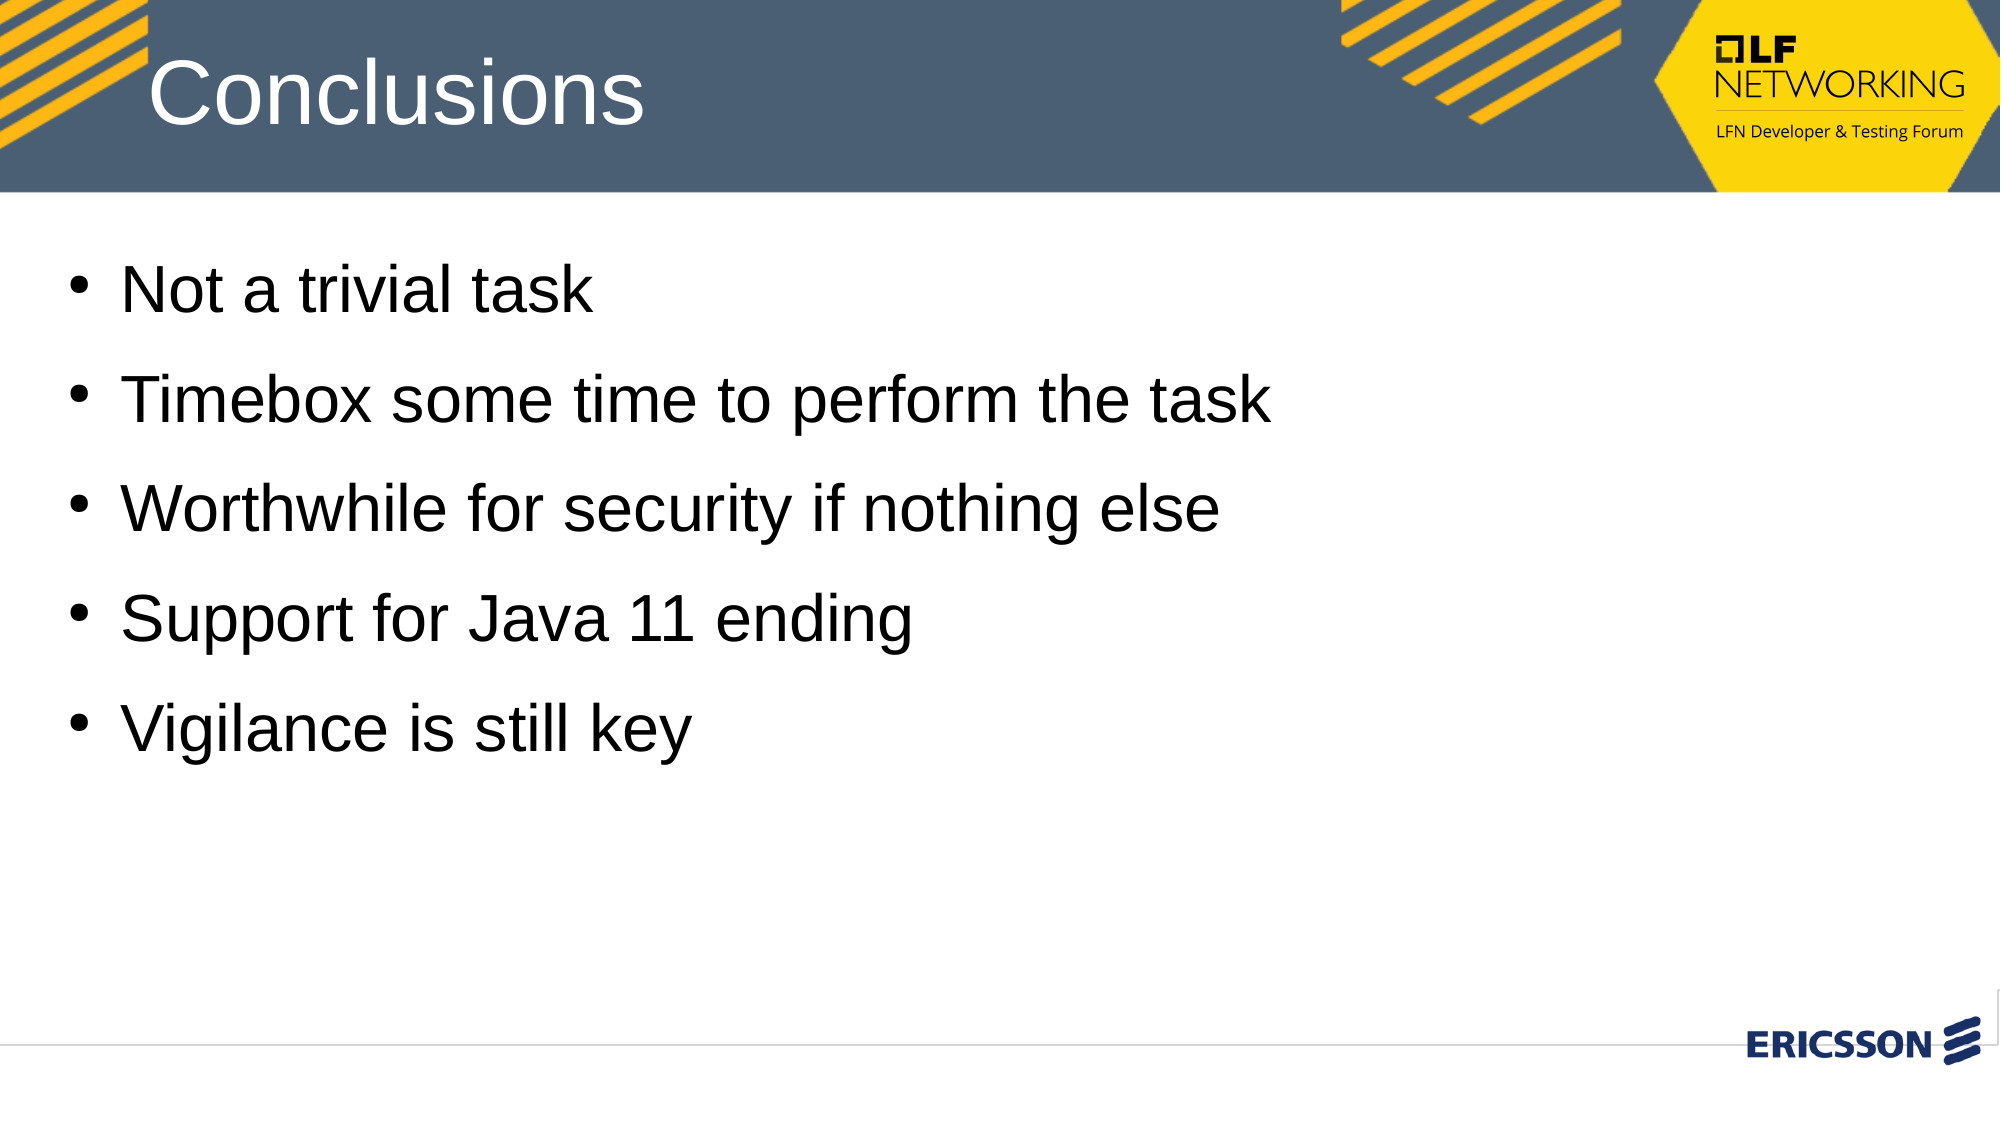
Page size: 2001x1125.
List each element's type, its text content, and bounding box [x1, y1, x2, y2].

list Not a trivial task Timebox some time to perform the task Worthwhile for security if nothing else Support for Java 11 ending Vigilance is still key [34, 238, 1954, 1014]
picture [0, 0, 2000, 1116]
title Conclusions [132, 2, 1650, 188]
